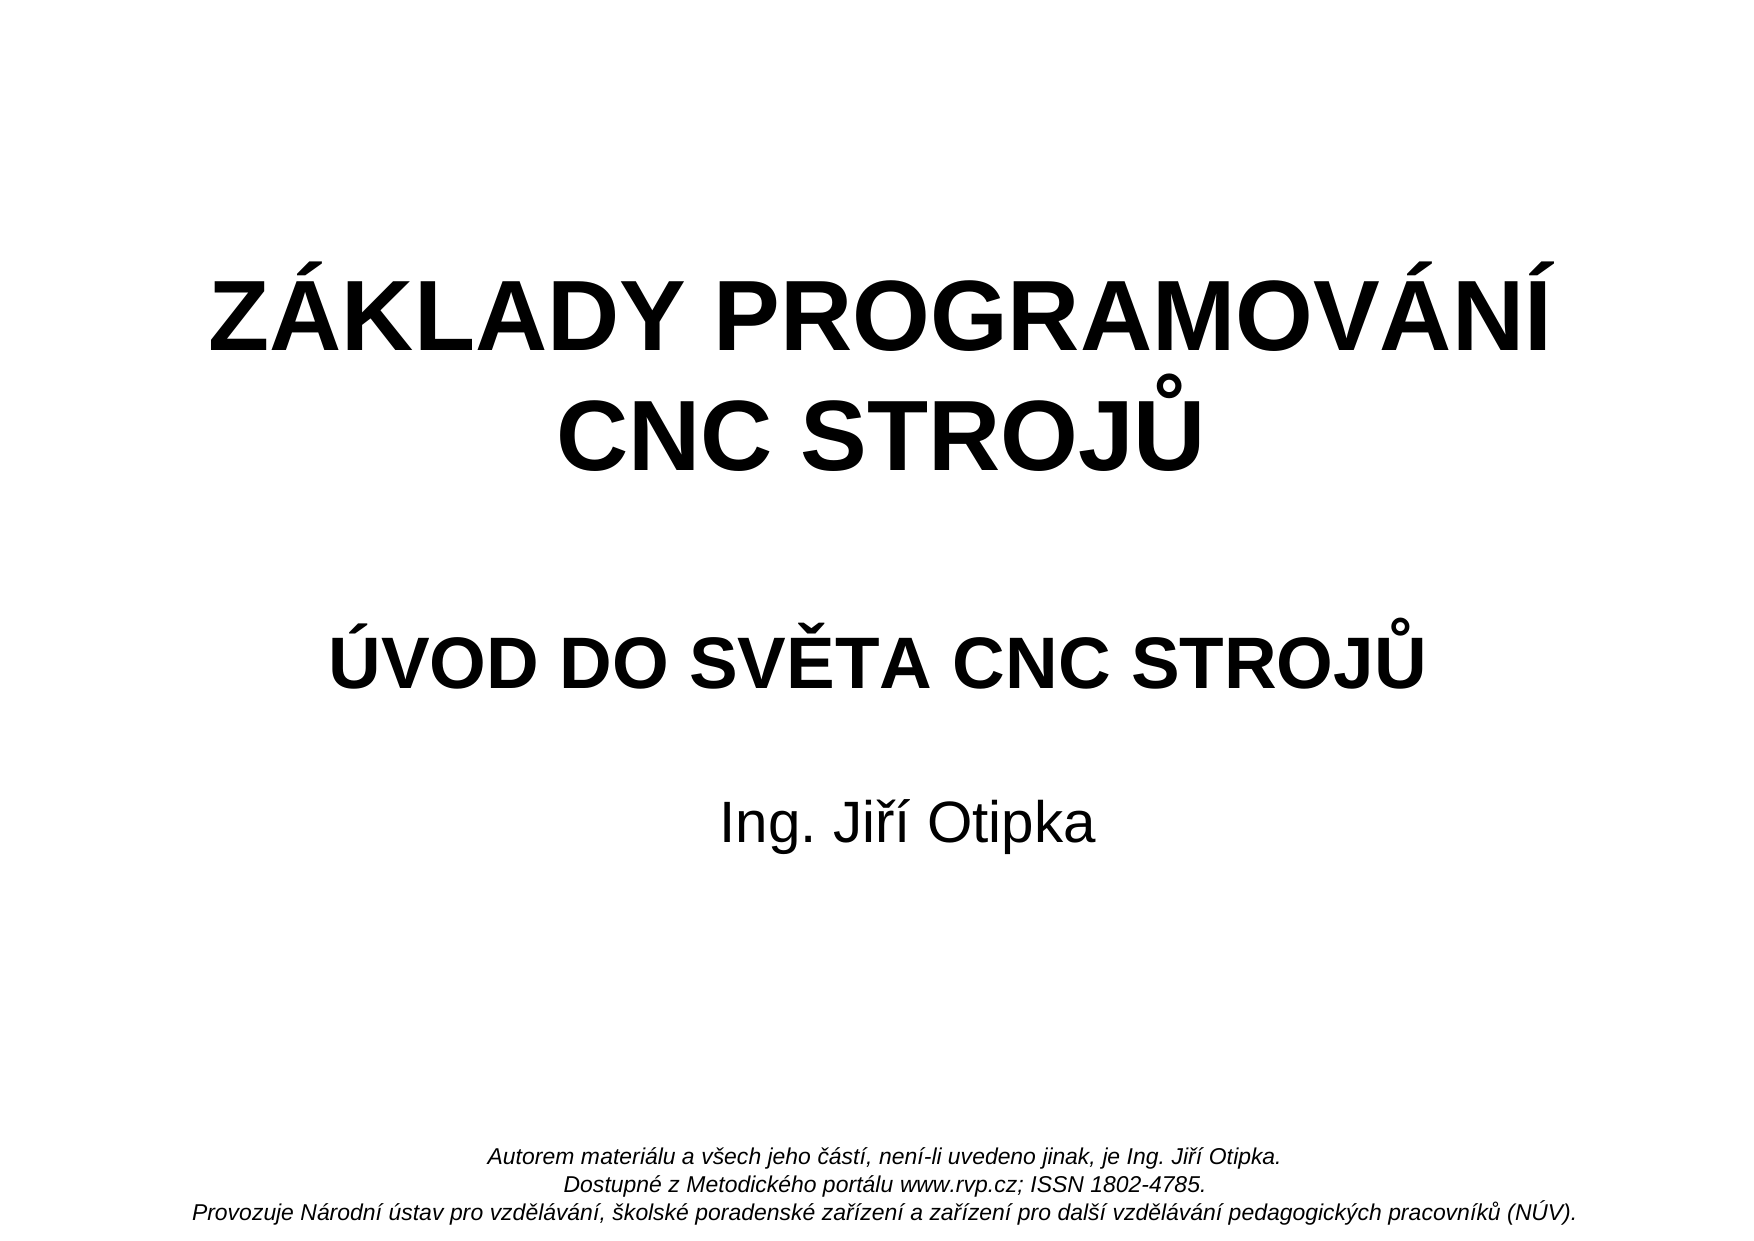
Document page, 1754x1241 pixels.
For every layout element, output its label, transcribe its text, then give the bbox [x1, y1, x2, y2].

text_box Autorem materiálu a všech jeho částí, není-li uvedeno jinak, je Ing. Jiří Otipka. Dostupné z Metodického portálu www.rvp.cz; ISSN 1802-4785. Provozuje Národní ústav pro vzdělávání, školské poradenské zařízení a zařízení pro další vzdělávání pedagogických pracovníků (NÚV). [121, 1142, 1650, 1211]
text_box Ing. Jiří Otipka [640, 784, 1176, 885]
text_box ÚVOD DO SVĚTA CNC STROJŮ [275, 615, 1482, 747]
text_box ZÁKLADY PROGRAMOVÁNÍ CNC STROJŮ [124, 249, 1638, 522]
